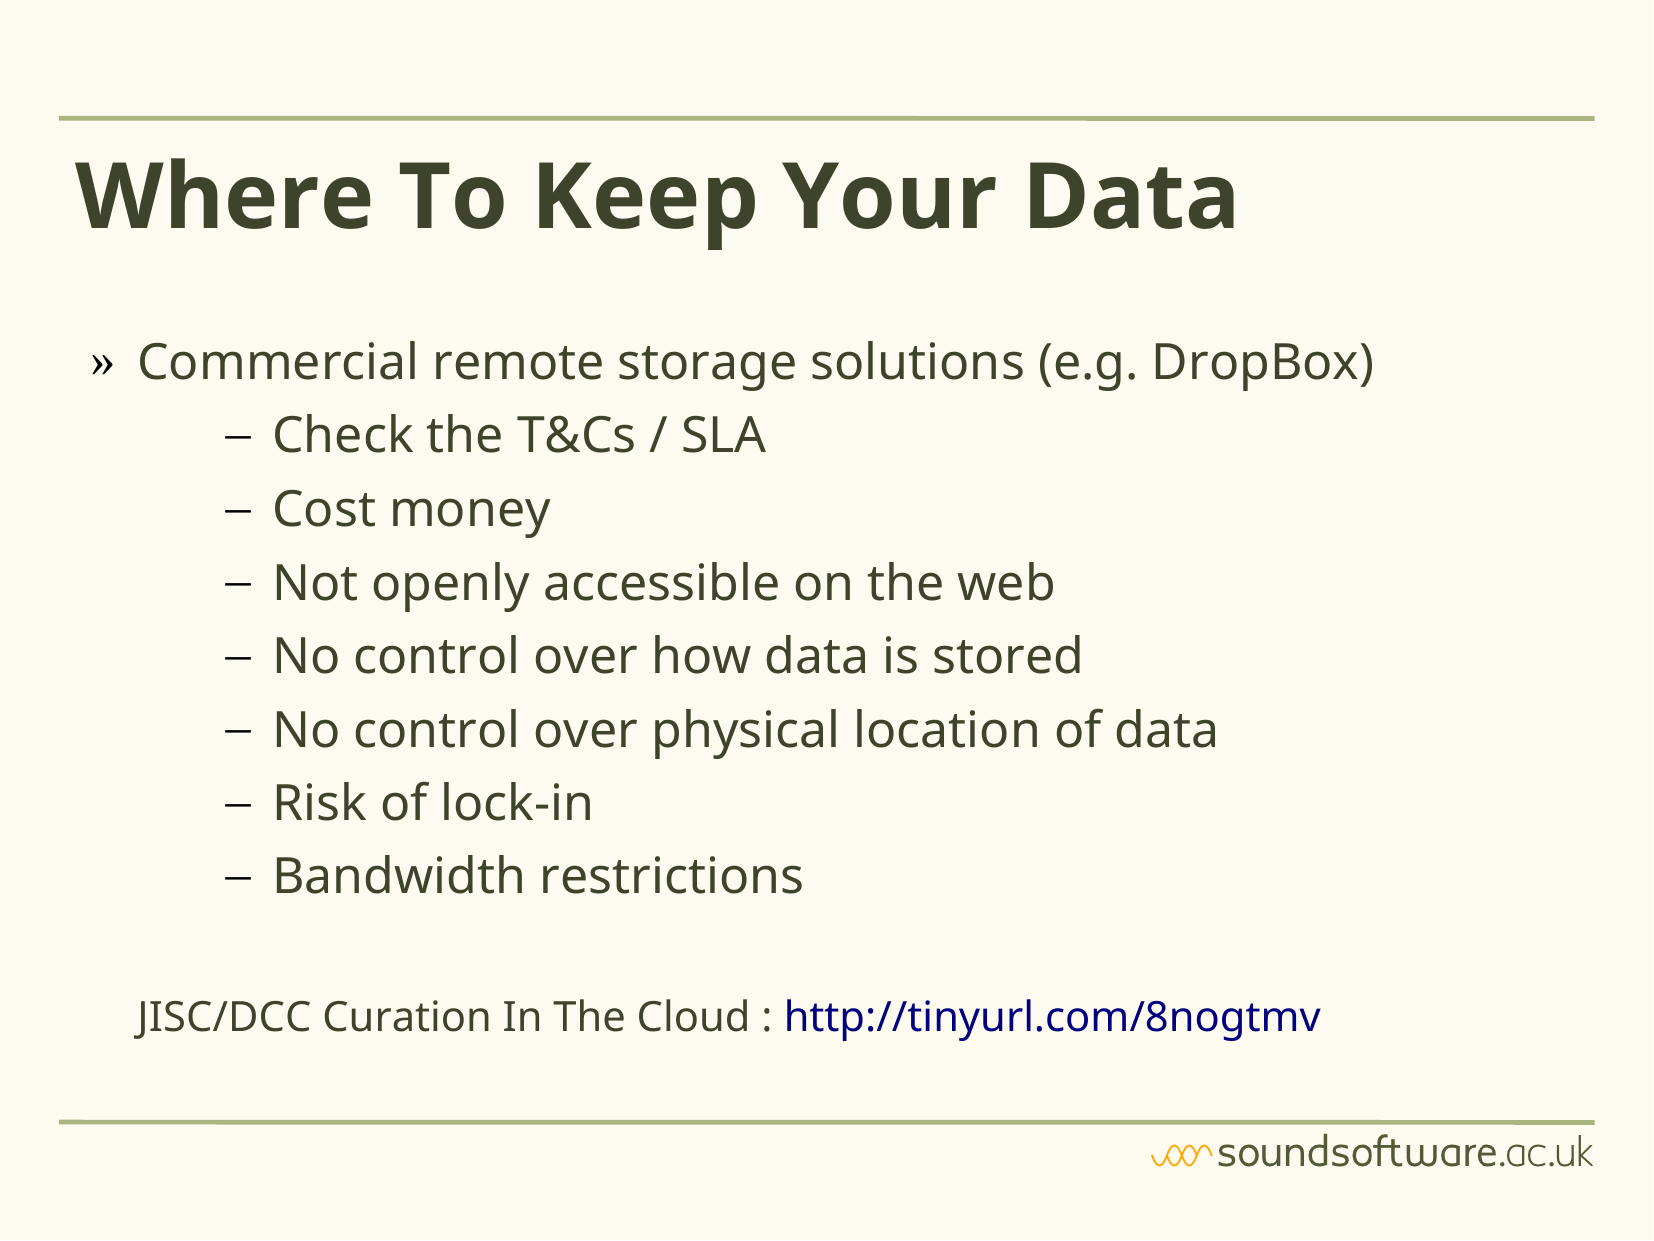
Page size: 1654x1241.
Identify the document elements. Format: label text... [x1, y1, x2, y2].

list Commercial remote storage solutions (e.g. DropBox) Check the T&Cs / SLA Cost money Not openly accessible on the web No control over how data is stored No control over physical location of data Risk of lock-in Bandwidth restrictions JISC/DCC Curation In The Cloud : http://tinyurl.com/8nogtmv [59, 321, 1594, 1140]
title Where To Keep Your Data [59, 109, 1594, 274]
picture [1151, 1140, 1593, 1167]
